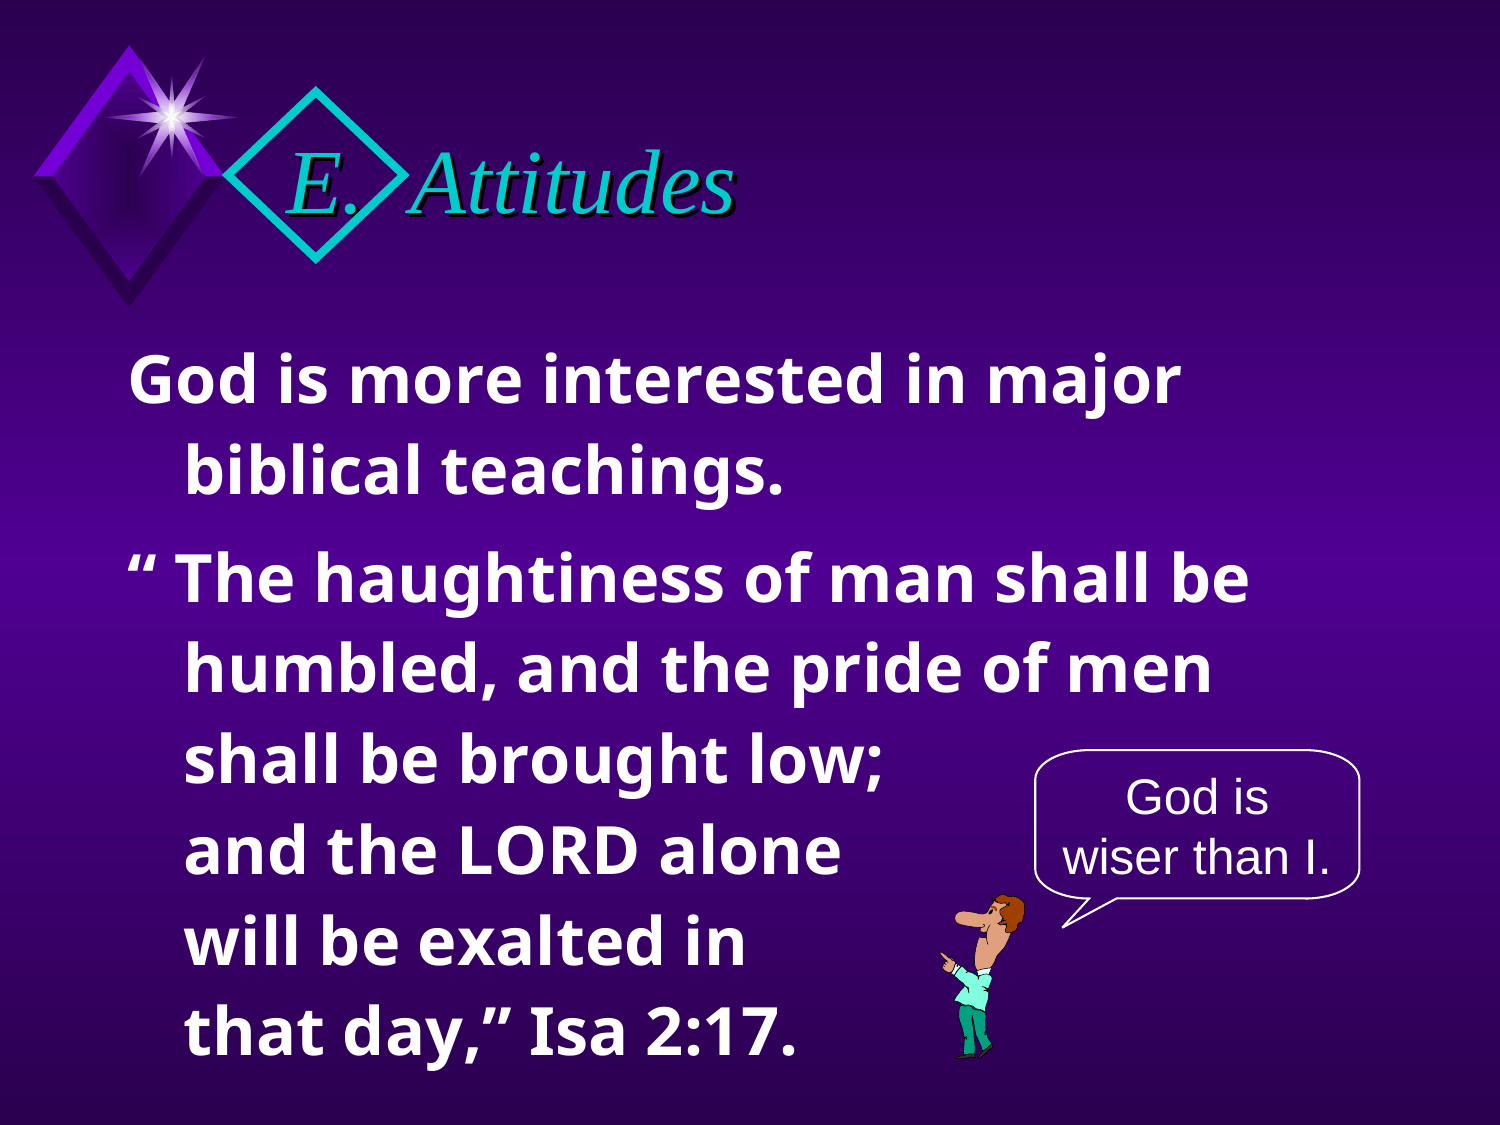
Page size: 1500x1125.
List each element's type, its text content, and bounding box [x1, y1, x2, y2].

title E. Attitudes [224, 78, 1388, 288]
list God is more interested in major biblical teachings. “ The haughtiness of man shall be humbled, and the pride of men shall be brought low; and the LORD alone will be exalted in that day,” Isa 2:17. [112, 324, 1388, 1001]
title E. Attitudes [235, 99, 396, 251]
text_box God is wiser than I. [1035, 750, 1360, 928]
chart [939, 893, 1026, 1060]
